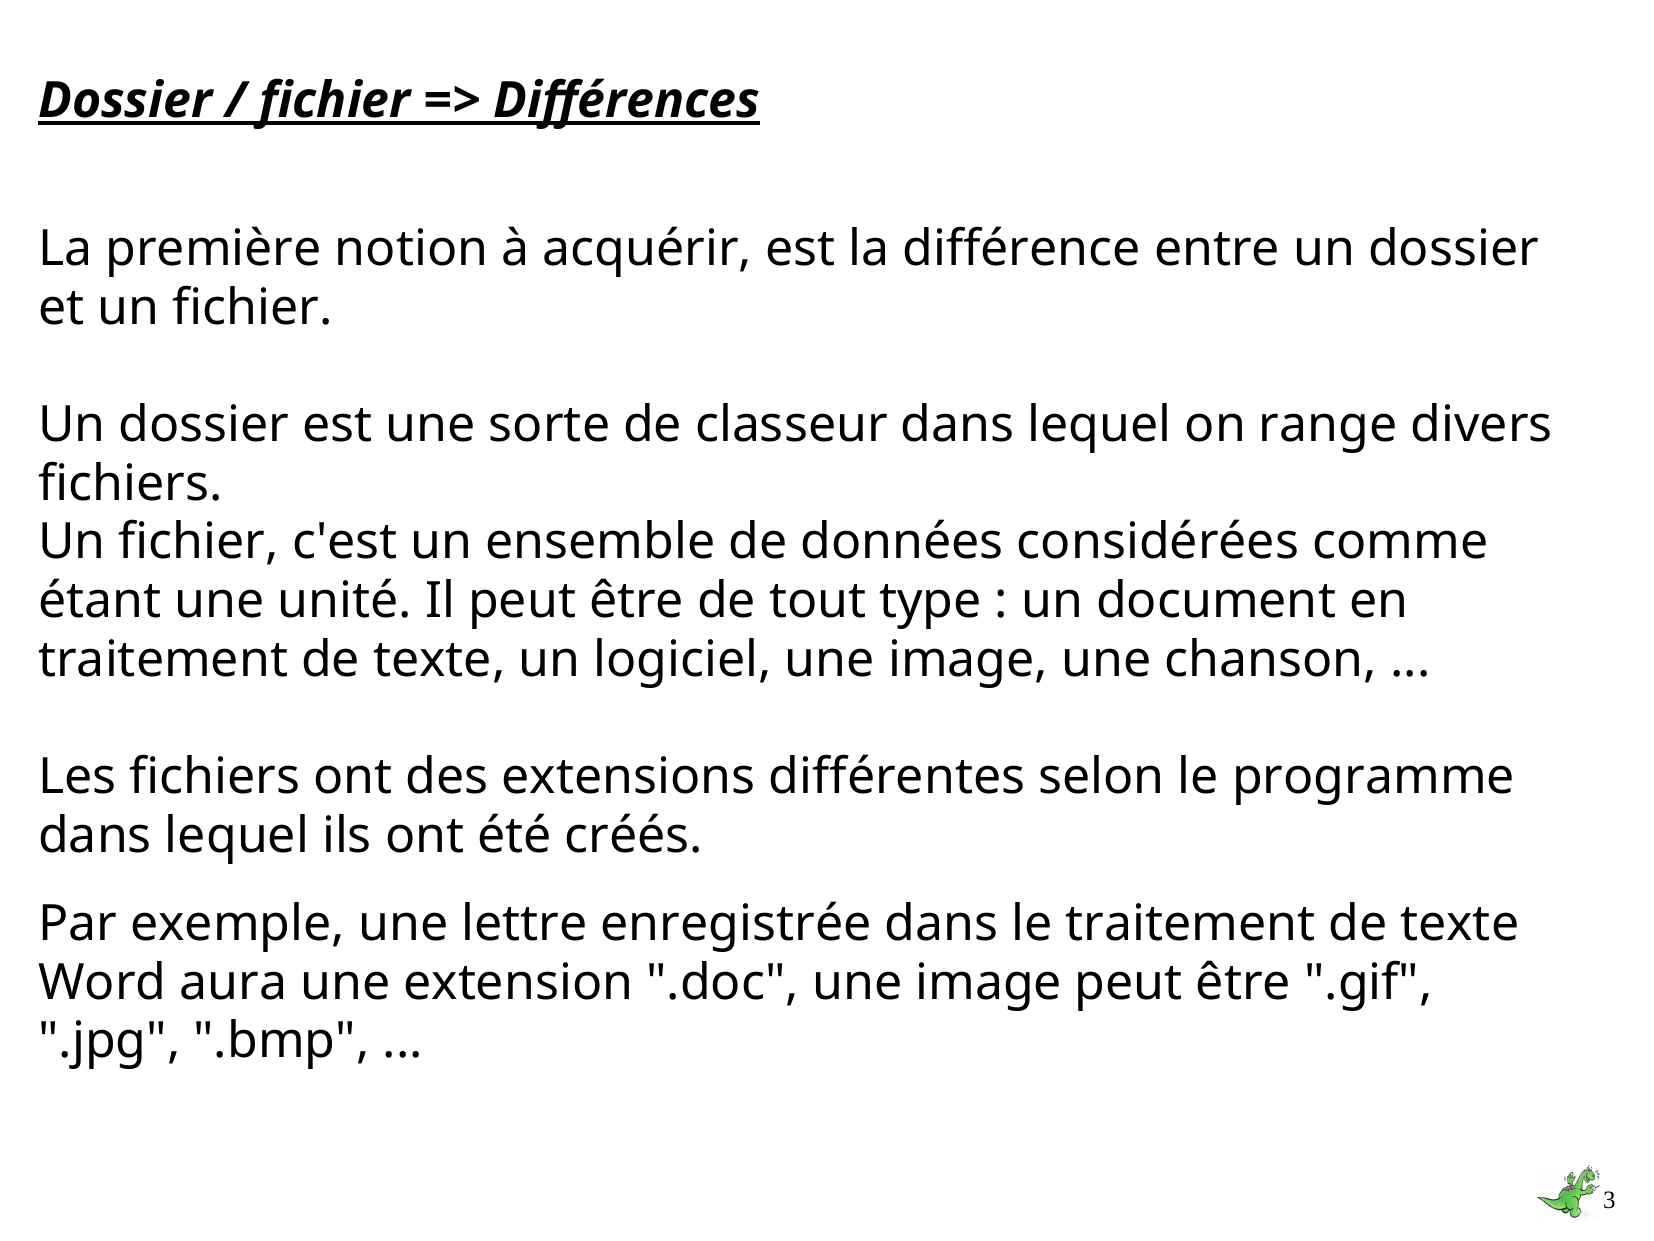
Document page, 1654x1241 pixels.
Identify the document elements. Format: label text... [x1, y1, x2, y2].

text_box Dossier / fichier => Différences La première notion à acquérir, est la différence entre un dossier et un fichier. Un dossier est une sorte de classeur dans lequel on range divers fichiers. Un fichier, c'est un ensemble de données considérées comme étant une unité. Il peut être de tout type : un document en traitement de texte, un logiciel, une image, une chanson, ... Les fichiers ont des extensions différentes selon le programme dans lequel ils ont été créés. Par exemple, une lettre enregistrée dans le traitement de texte Word aura une extension ".doc", une image peut être ".gif", ".jpg", ".bmp", ... [23, 86, 1583, 1131]
picture [1536, 1163, 1600, 1220]
text_box 3 [1603, 1186, 1632, 1214]
